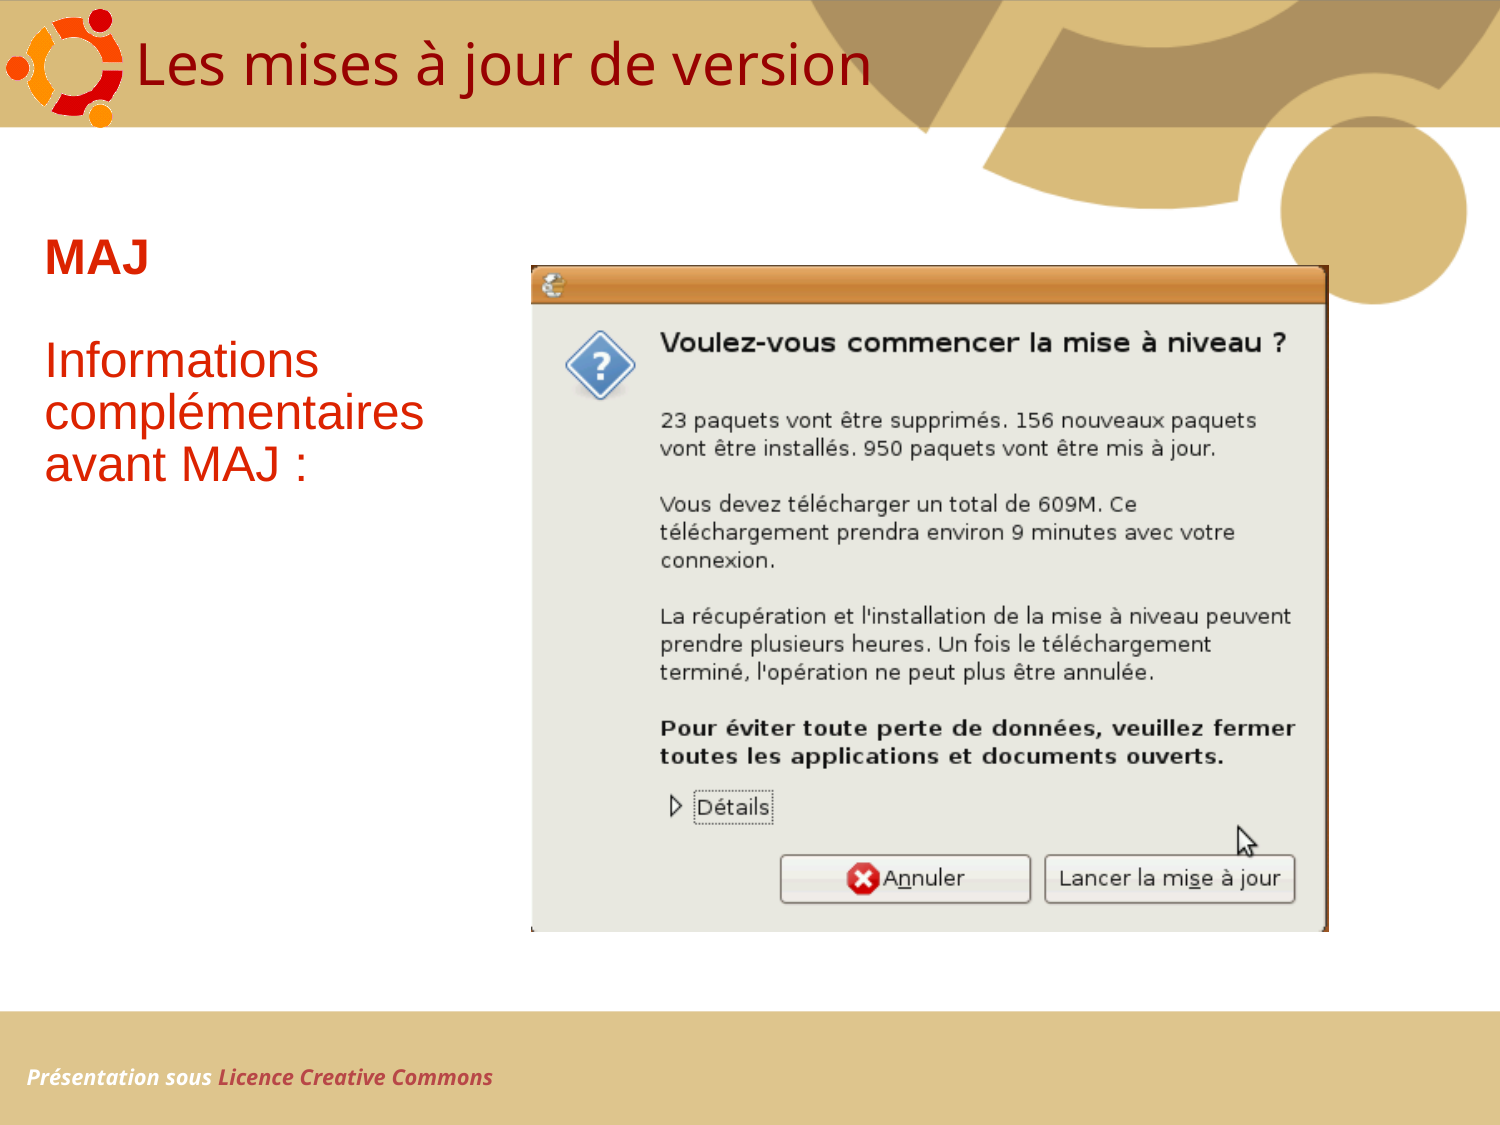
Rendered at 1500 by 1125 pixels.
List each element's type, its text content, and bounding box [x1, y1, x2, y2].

title Les mises à jour de version [135, 0, 1417, 177]
picture [0, 0, 1500, 932]
text_box MAJ Informations complémentaires avant MAJ : [29, 225, 502, 680]
